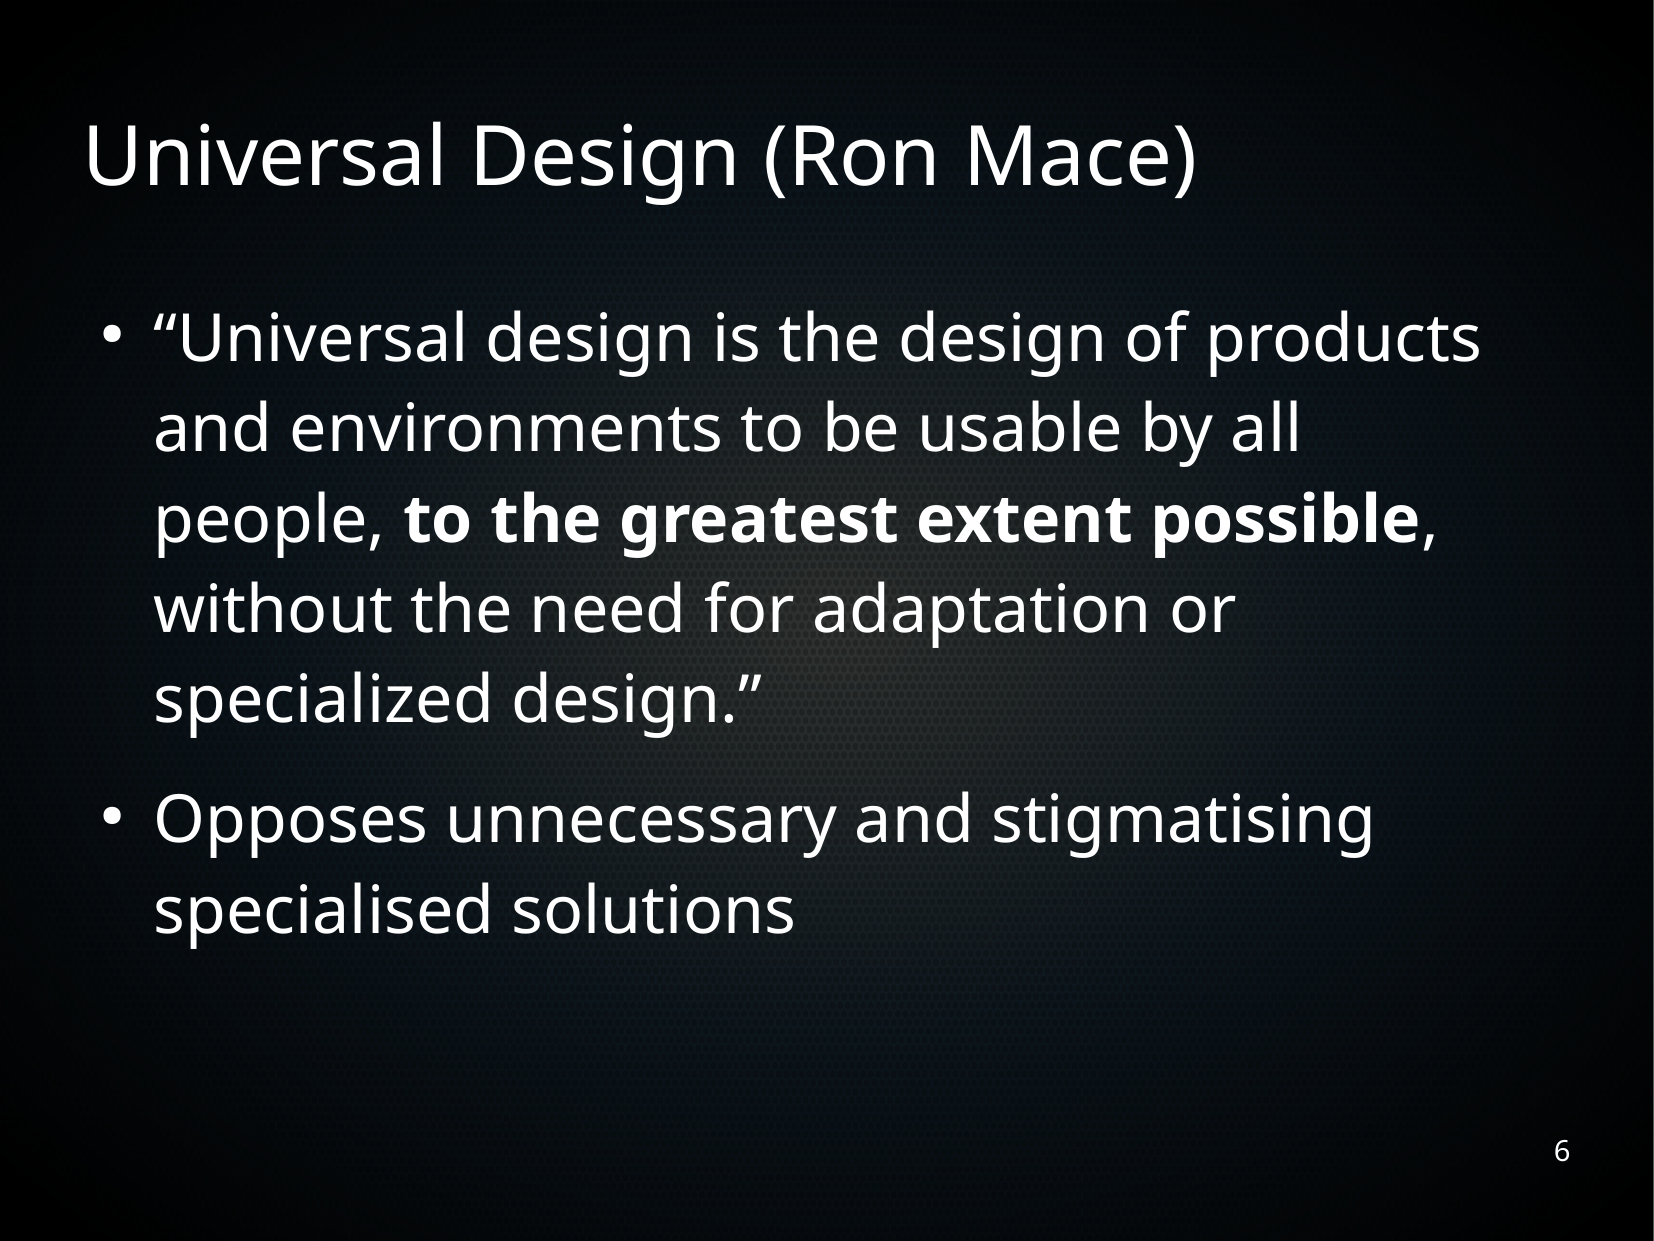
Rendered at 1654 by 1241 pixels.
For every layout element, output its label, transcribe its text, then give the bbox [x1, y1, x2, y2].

title Universal Design (Ron Mace) [82, 49, 1571, 257]
list “Universal design is the design of products and environments to be usable by all people, to the greatest extent possible, without the need for adaptation or specialized design.” Opposes unnecessary and stigmatising specialised solutions [82, 290, 1538, 1010]
picture [0, 0, 1654, 1241]
